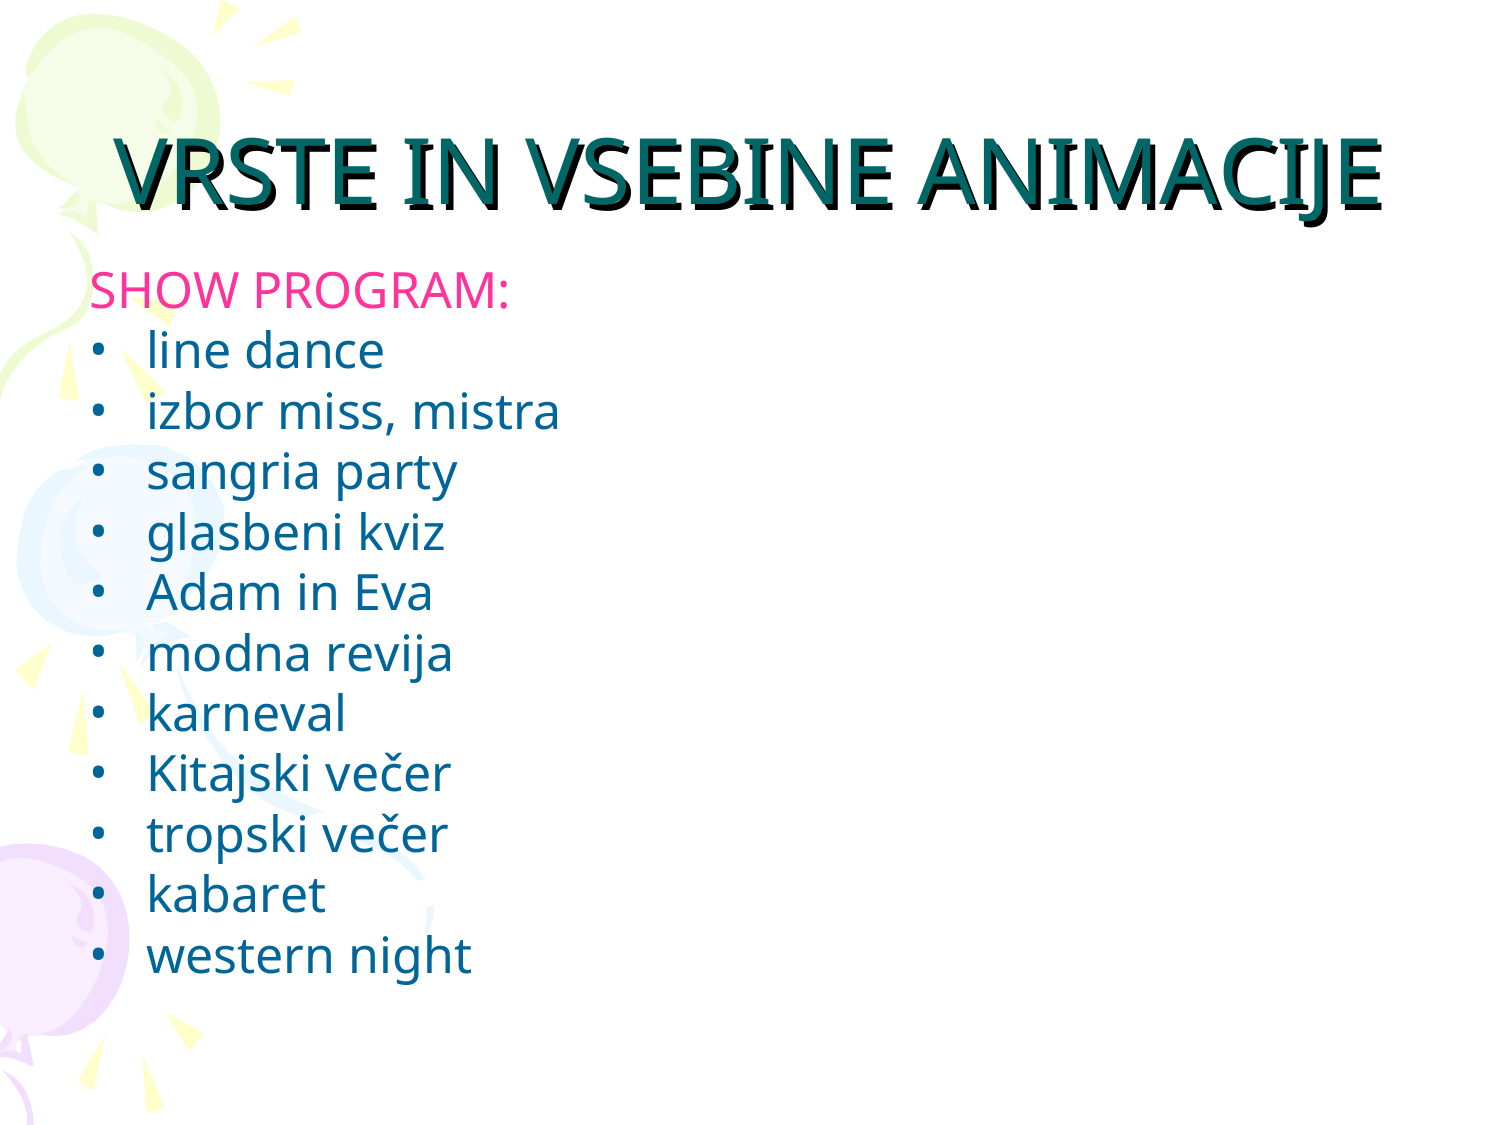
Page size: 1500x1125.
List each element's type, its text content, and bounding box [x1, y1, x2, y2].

title VRSTE IN VSEBINE ANIMACIJE [72, 16, 1426, 233]
list SHOW PROGRAM: line dance izbor miss, mistra sangria party glasbeni kviz Adam in Eva modna revija karneval Kitajski večer tropski večer kabaret western night [75, 262, 1426, 994]
